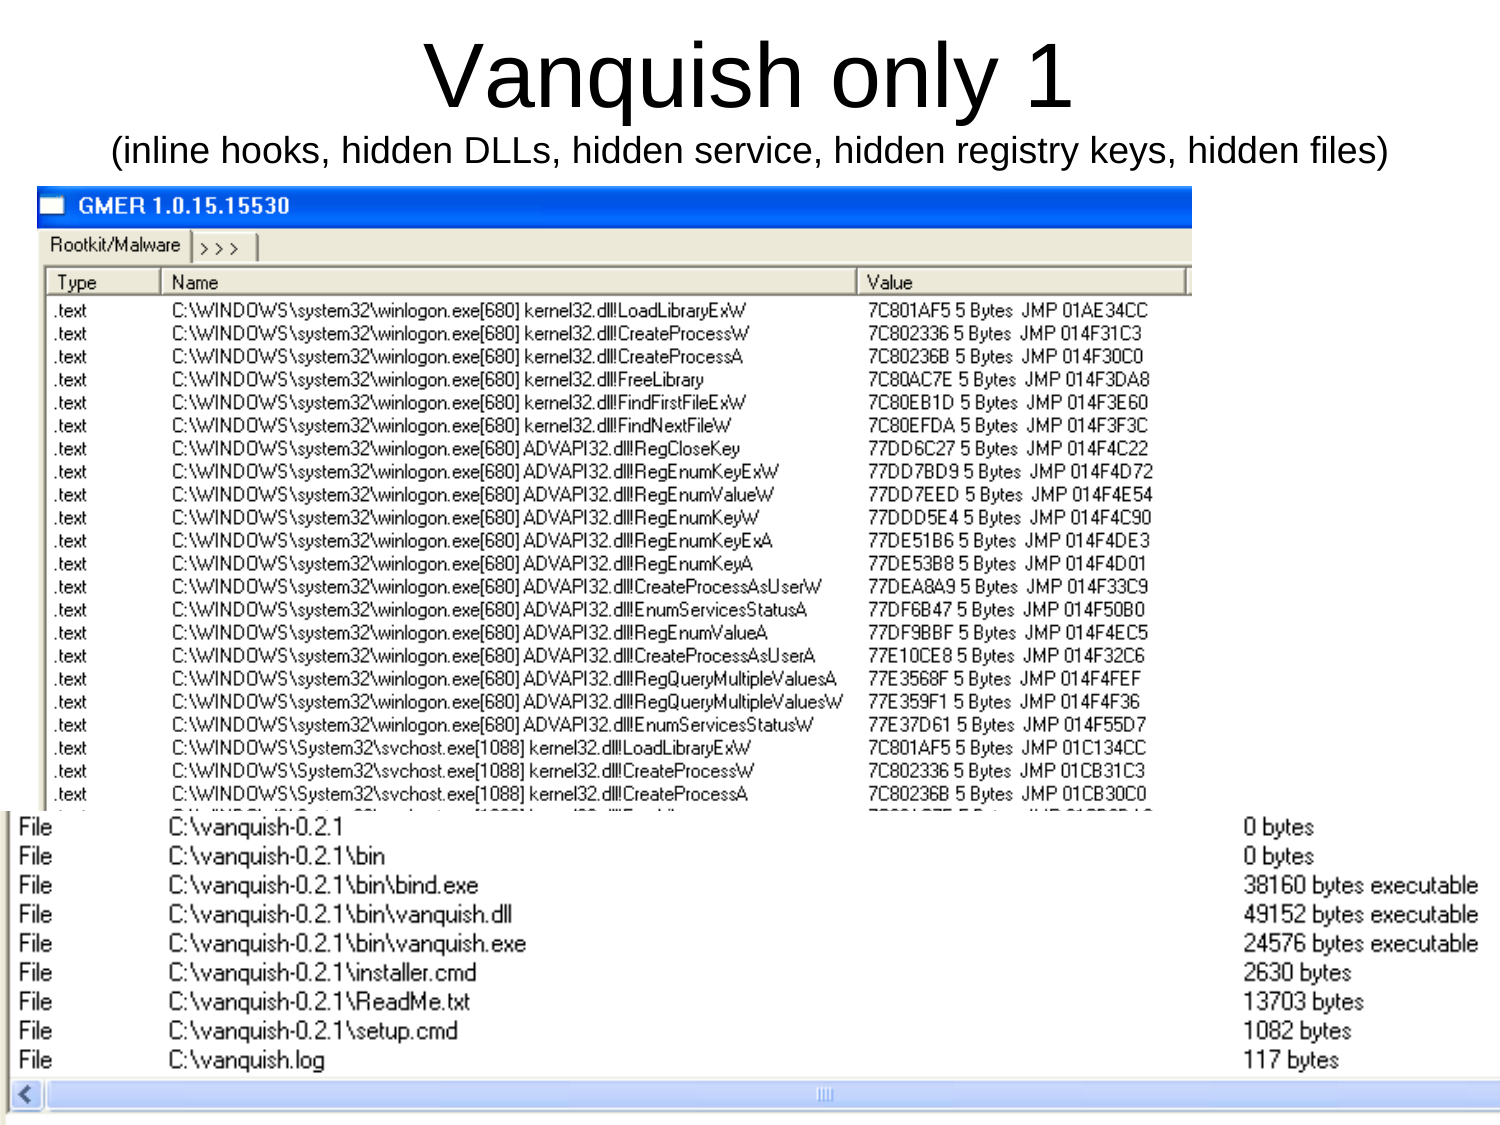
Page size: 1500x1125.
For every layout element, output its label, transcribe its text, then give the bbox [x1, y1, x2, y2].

picture [0, 186, 1500, 1125]
title Vanquish only 1 (inline hooks, hidden DLLs, hidden service, hidden registry keys, hidden files) [0, 0, 1500, 188]
